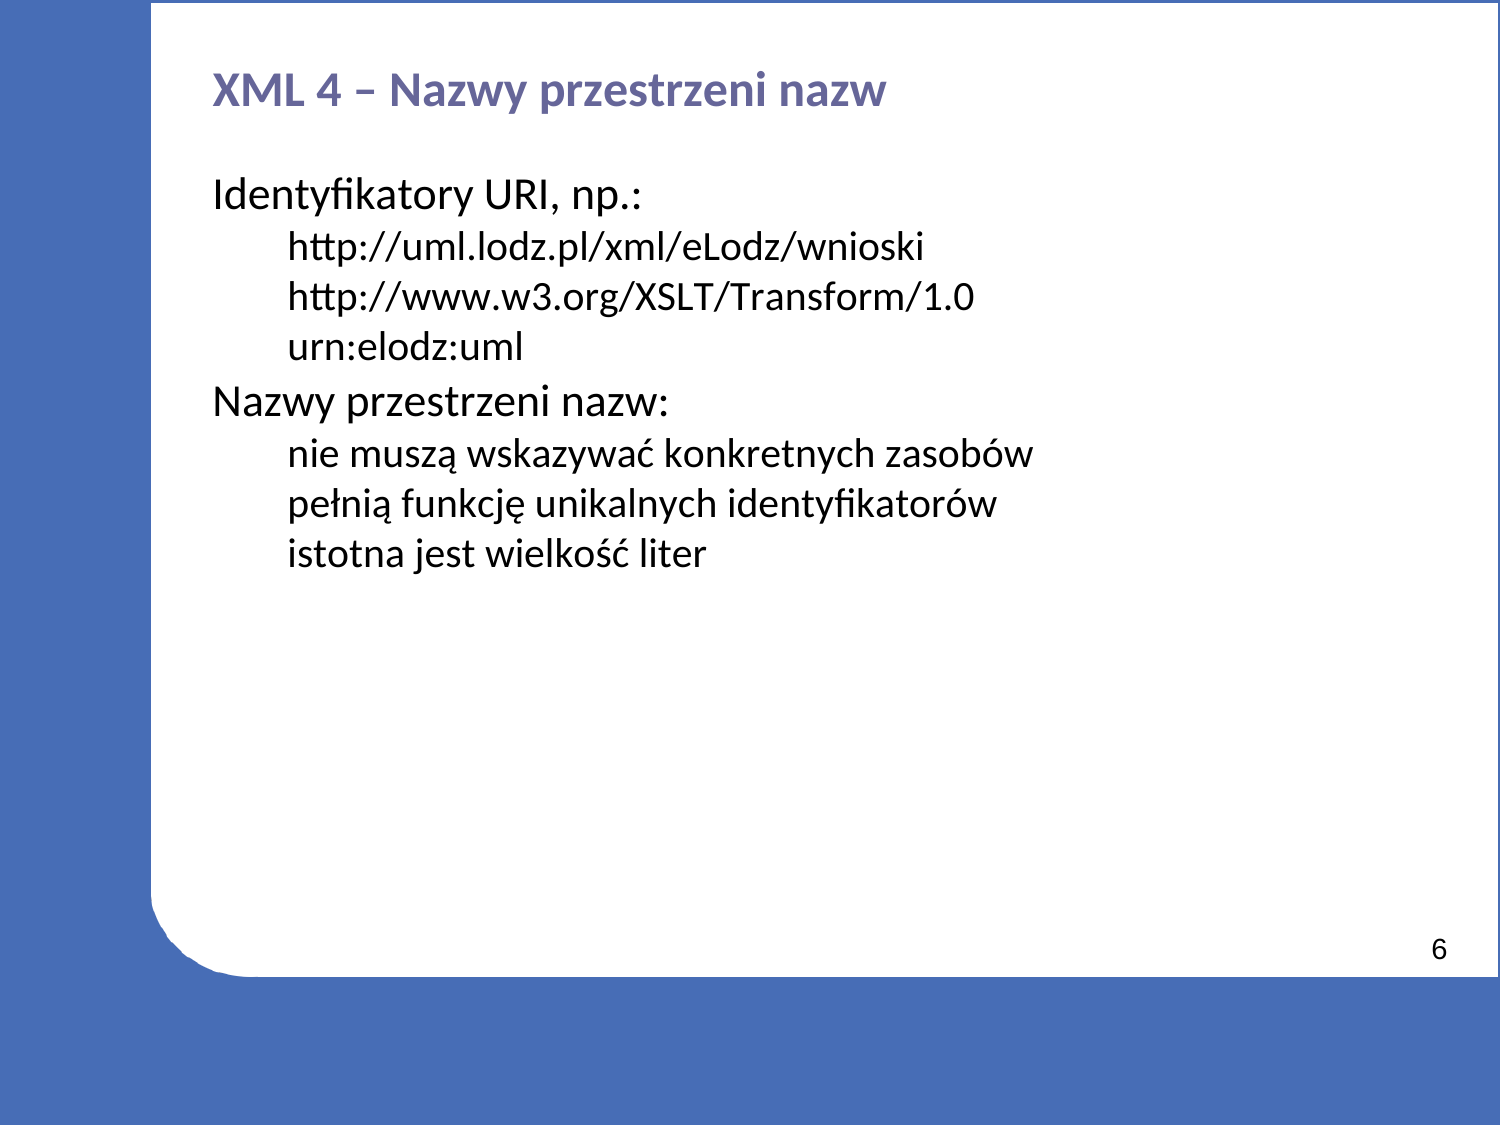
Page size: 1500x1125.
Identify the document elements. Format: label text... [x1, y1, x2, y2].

title XML 4 – Nazwy przestrzeni nazw [212, 24, 1447, 164]
list Identyfikatory URI, np.: http://uml.lodz.pl/xml/eLodz/wnioski http://www.w3.org/XSLT/Transform/1.0 urn:elodz:uml Nazwy przestrzeni nazw: nie muszą wskazywać konkretnych zasobów pełnią funkcję unikalnych identyfikatorów istotna jest wielkość liter [212, 174, 1448, 911]
picture [0, 0, 1500, 1125]
